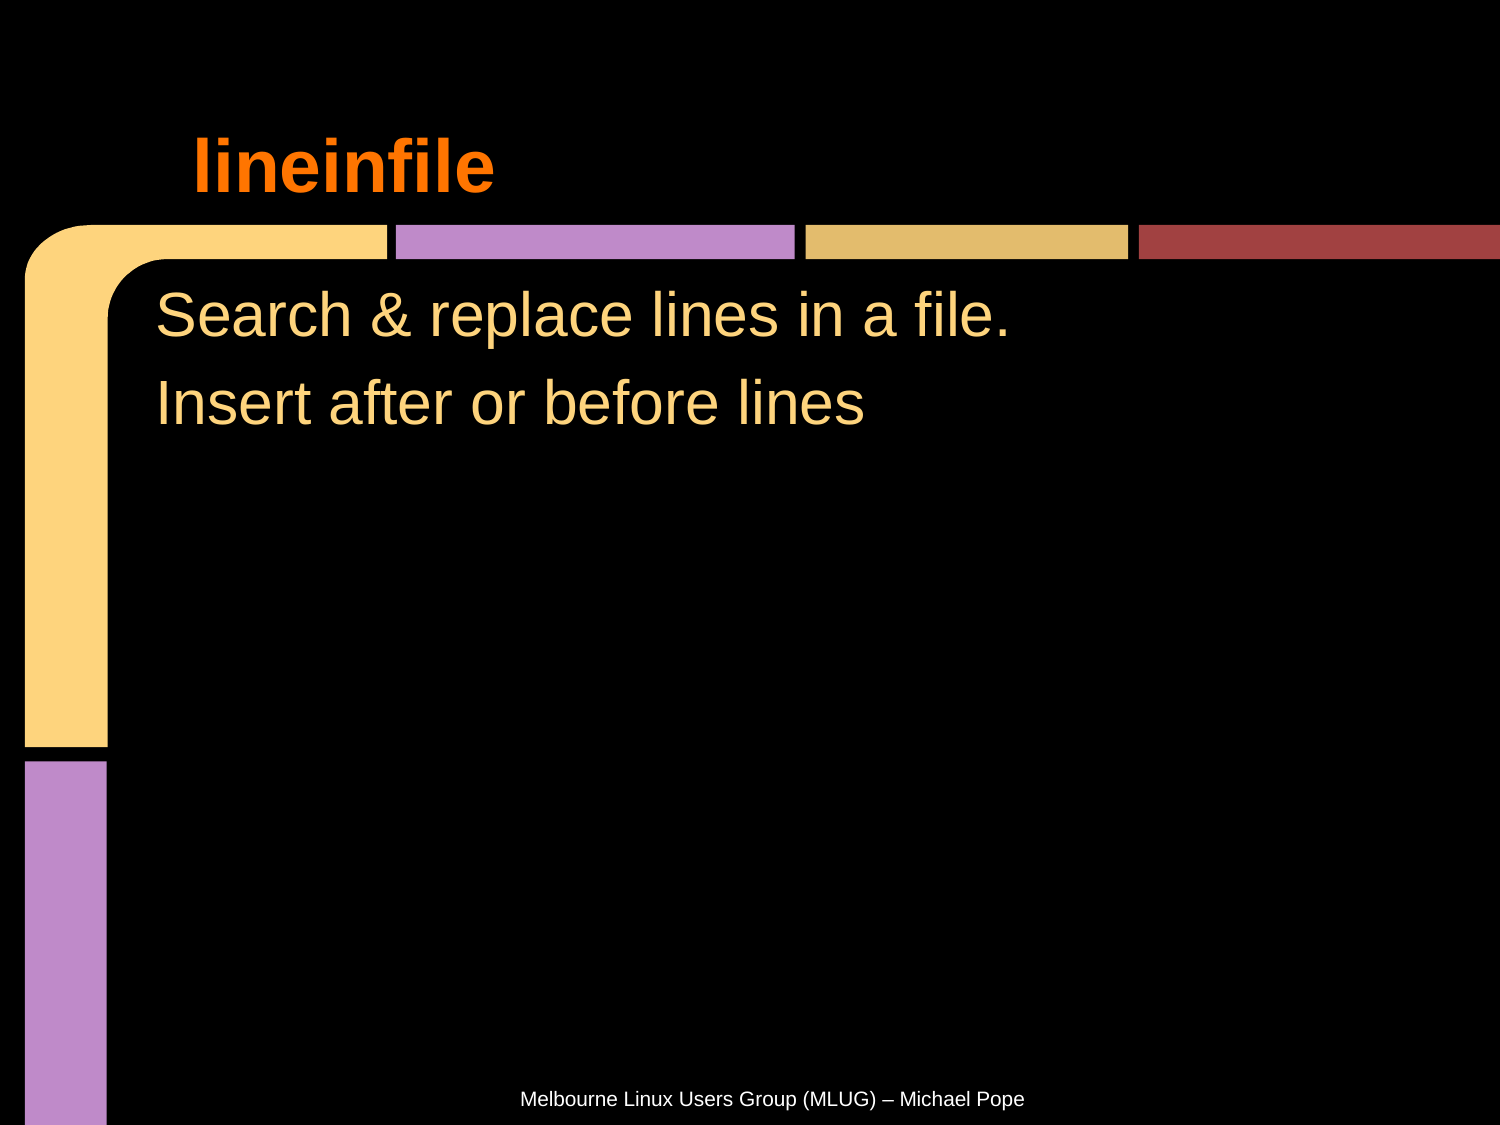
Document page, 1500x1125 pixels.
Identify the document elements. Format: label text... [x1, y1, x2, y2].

list Search & replace lines in a file. Insert after or before lines [140, 259, 1425, 1078]
title lineinfile [140, 35, 1425, 223]
